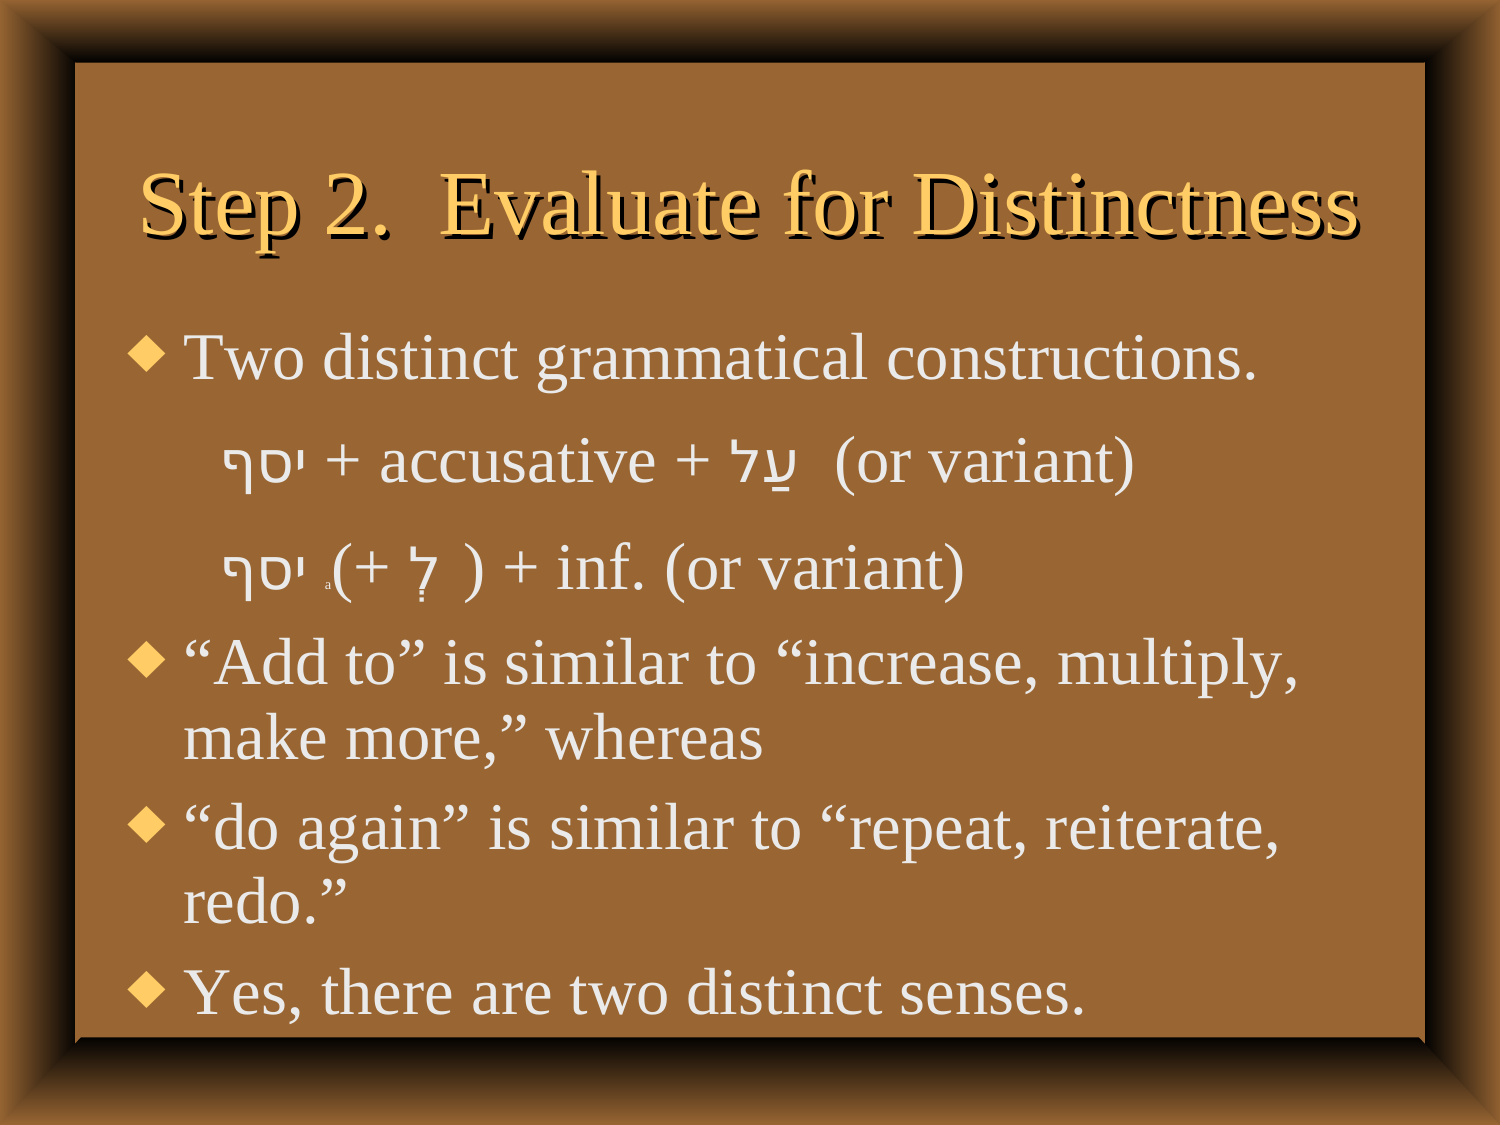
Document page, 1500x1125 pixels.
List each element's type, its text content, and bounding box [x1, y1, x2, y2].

list Two distinct grammatical constructions. יסף + accusative + עַל (or variant) יסף a(+ לְ ) + inf. (or variant) “Add to” is similar to “increase, multiply, make more,” whereas “do again” is similar to “repeat, reiterate, redo.” Yes, there are two distinct senses. [112, 312, 1388, 1029]
title Step 2. Evaluate for Distinctness [37, 74, 1463, 263]
